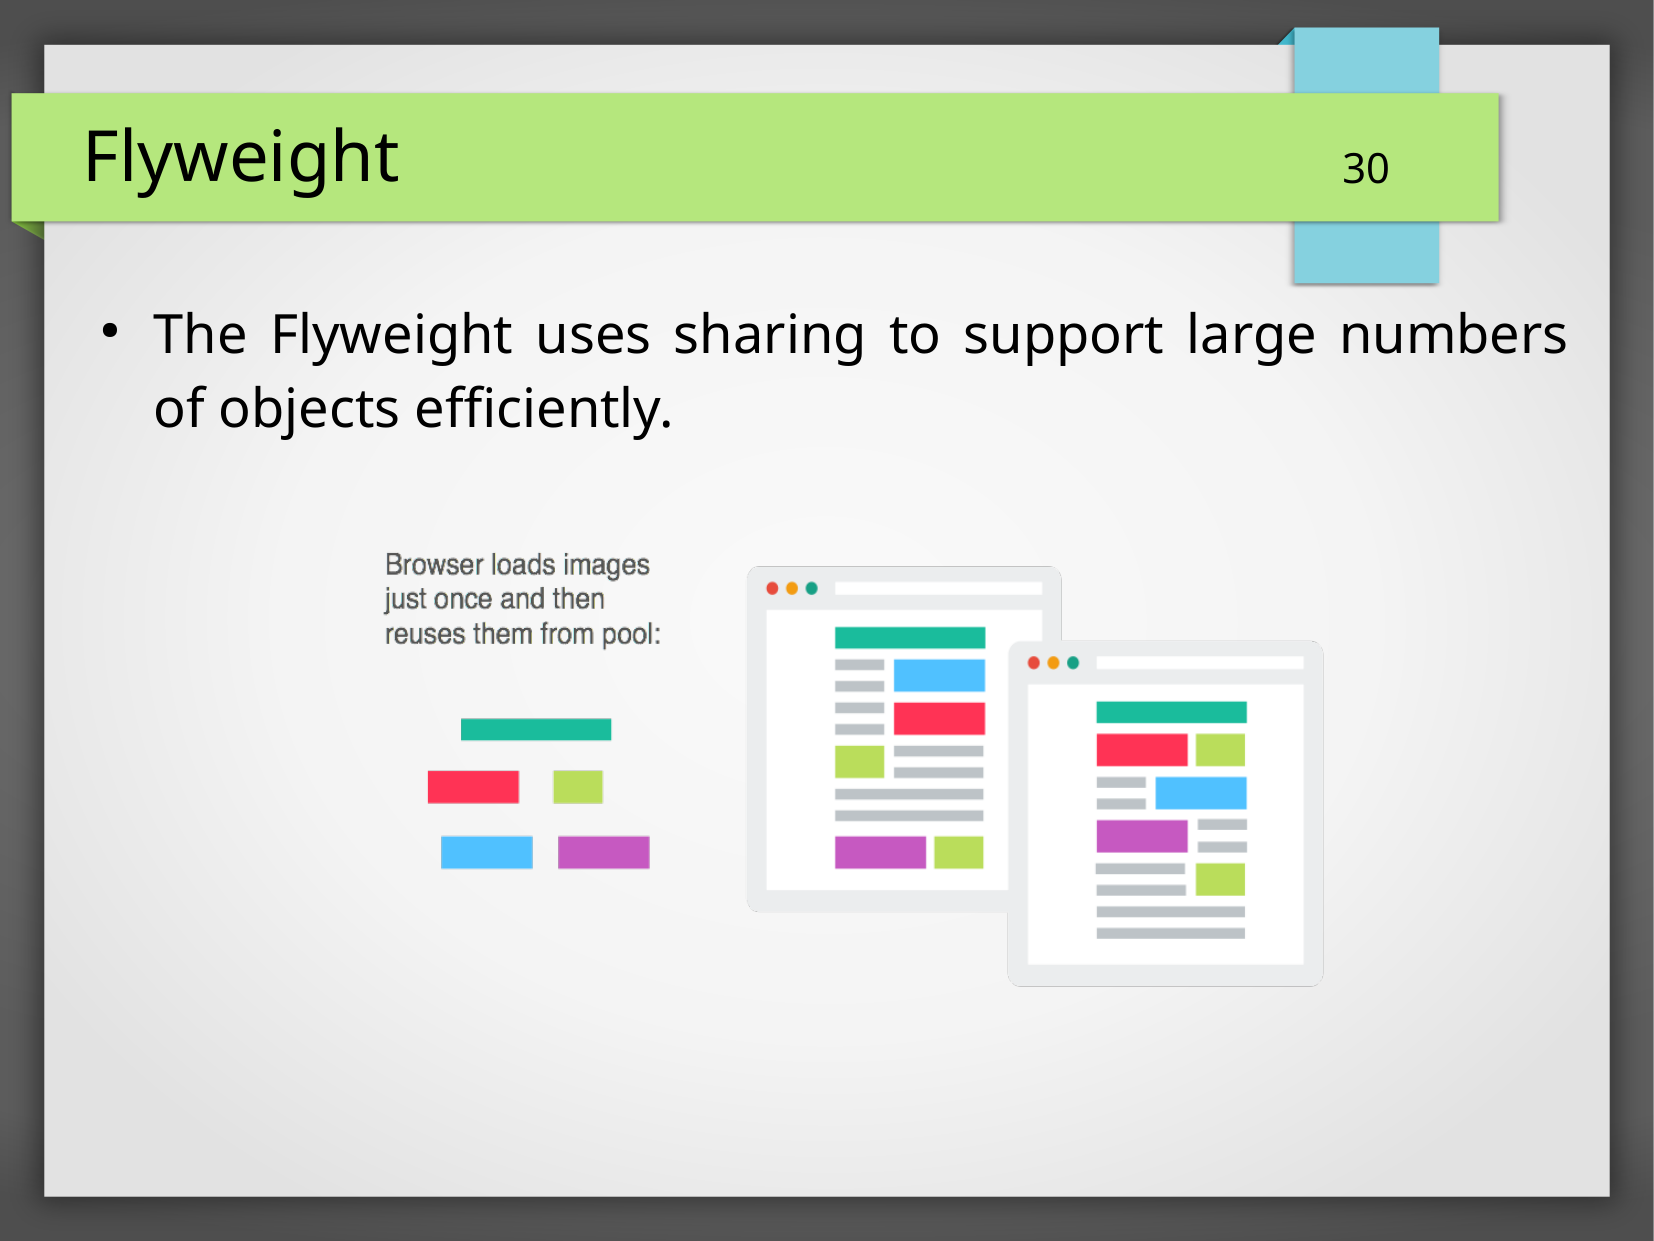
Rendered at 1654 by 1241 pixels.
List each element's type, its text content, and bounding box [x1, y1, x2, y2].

text_box <number> [1254, 131, 1479, 207]
title Flyweight [82, 94, 1264, 213]
picture [0, 0, 1654, 1241]
list The Flyweight uses sharing to support large numbers of objects efficiently. [82, 295, 1571, 1015]
